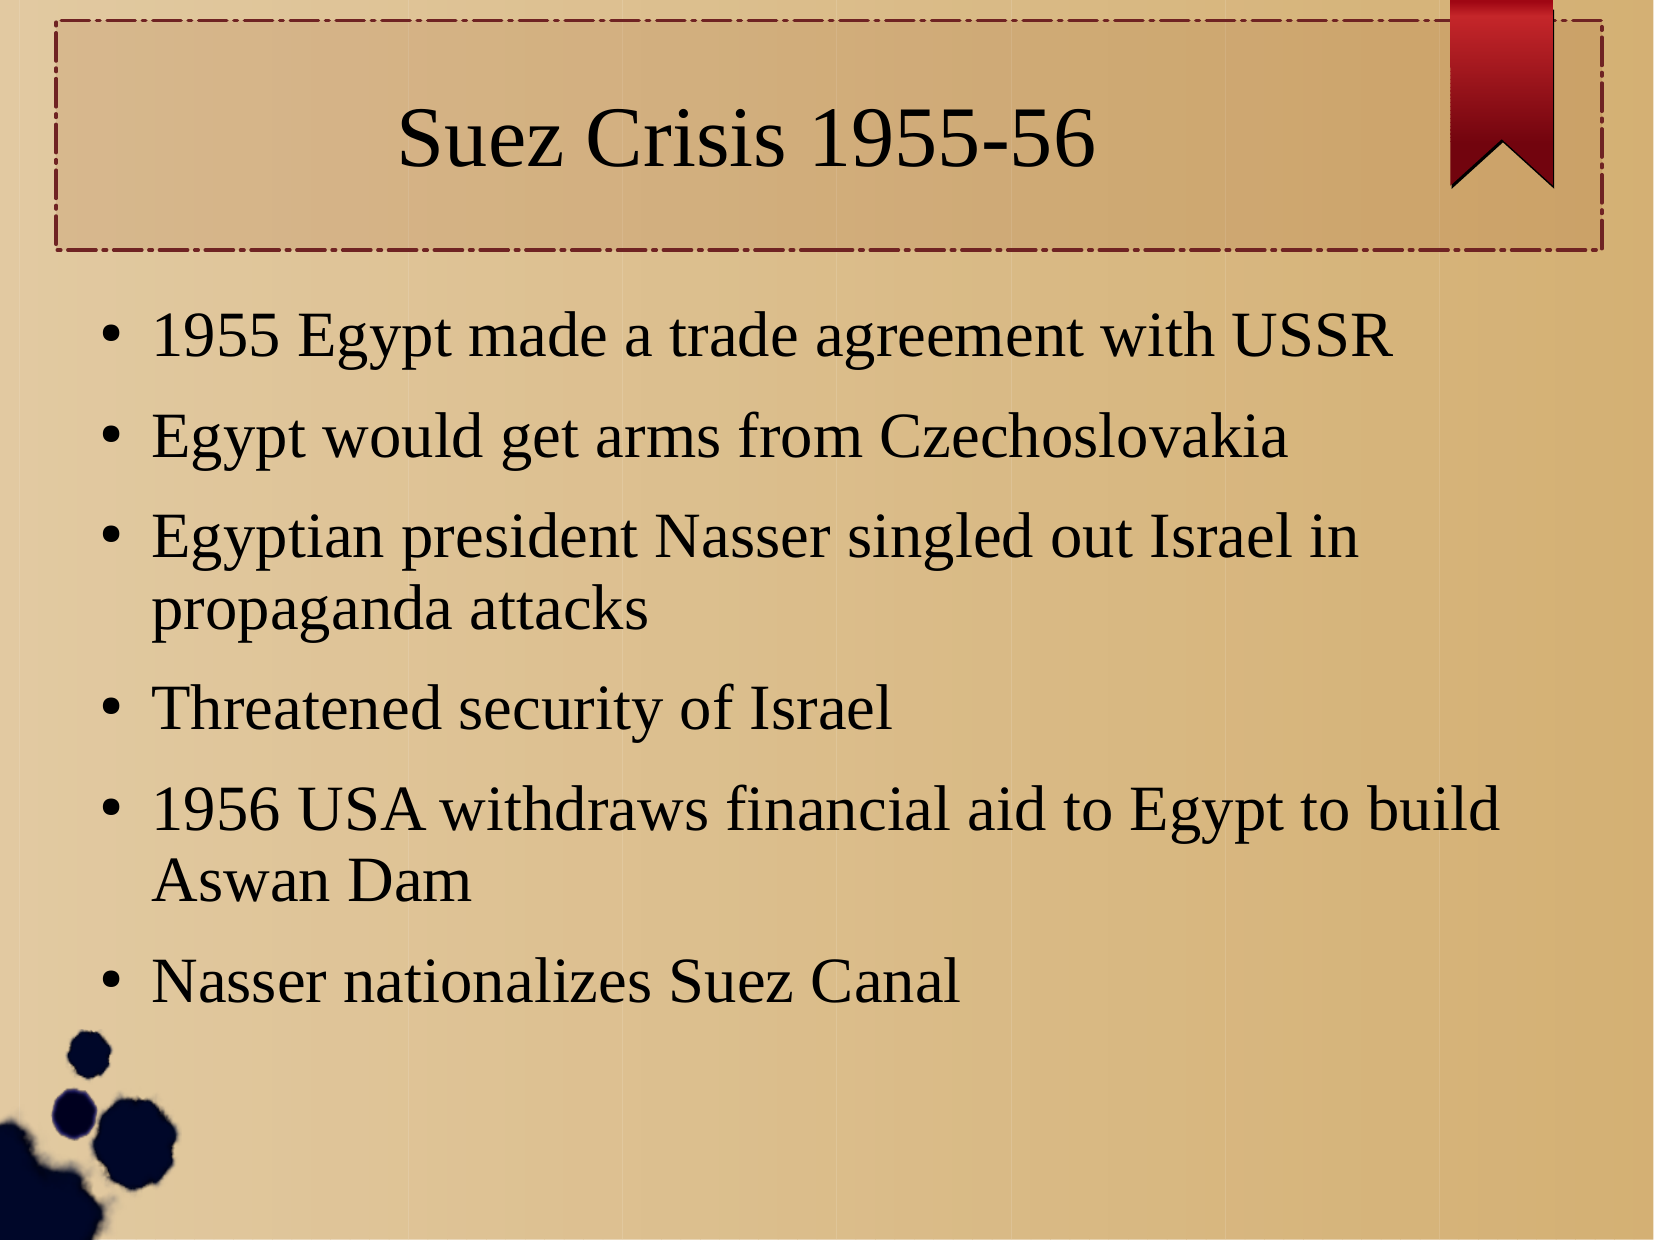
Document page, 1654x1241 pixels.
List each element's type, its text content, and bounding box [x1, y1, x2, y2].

title Suez Crisis 1955-56 [82, 47, 1412, 229]
list 1955 Egypt made a trade agreement with USSR Egypt would get arms from Czechoslovakia Egyptian president Nasser singled out Israel in propaganda attacks Threatened security of Israel 1956 USA withdraws financial aid to Egypt to build Aswan Dam Nasser nationalizes Suez Canal [82, 299, 1571, 1019]
